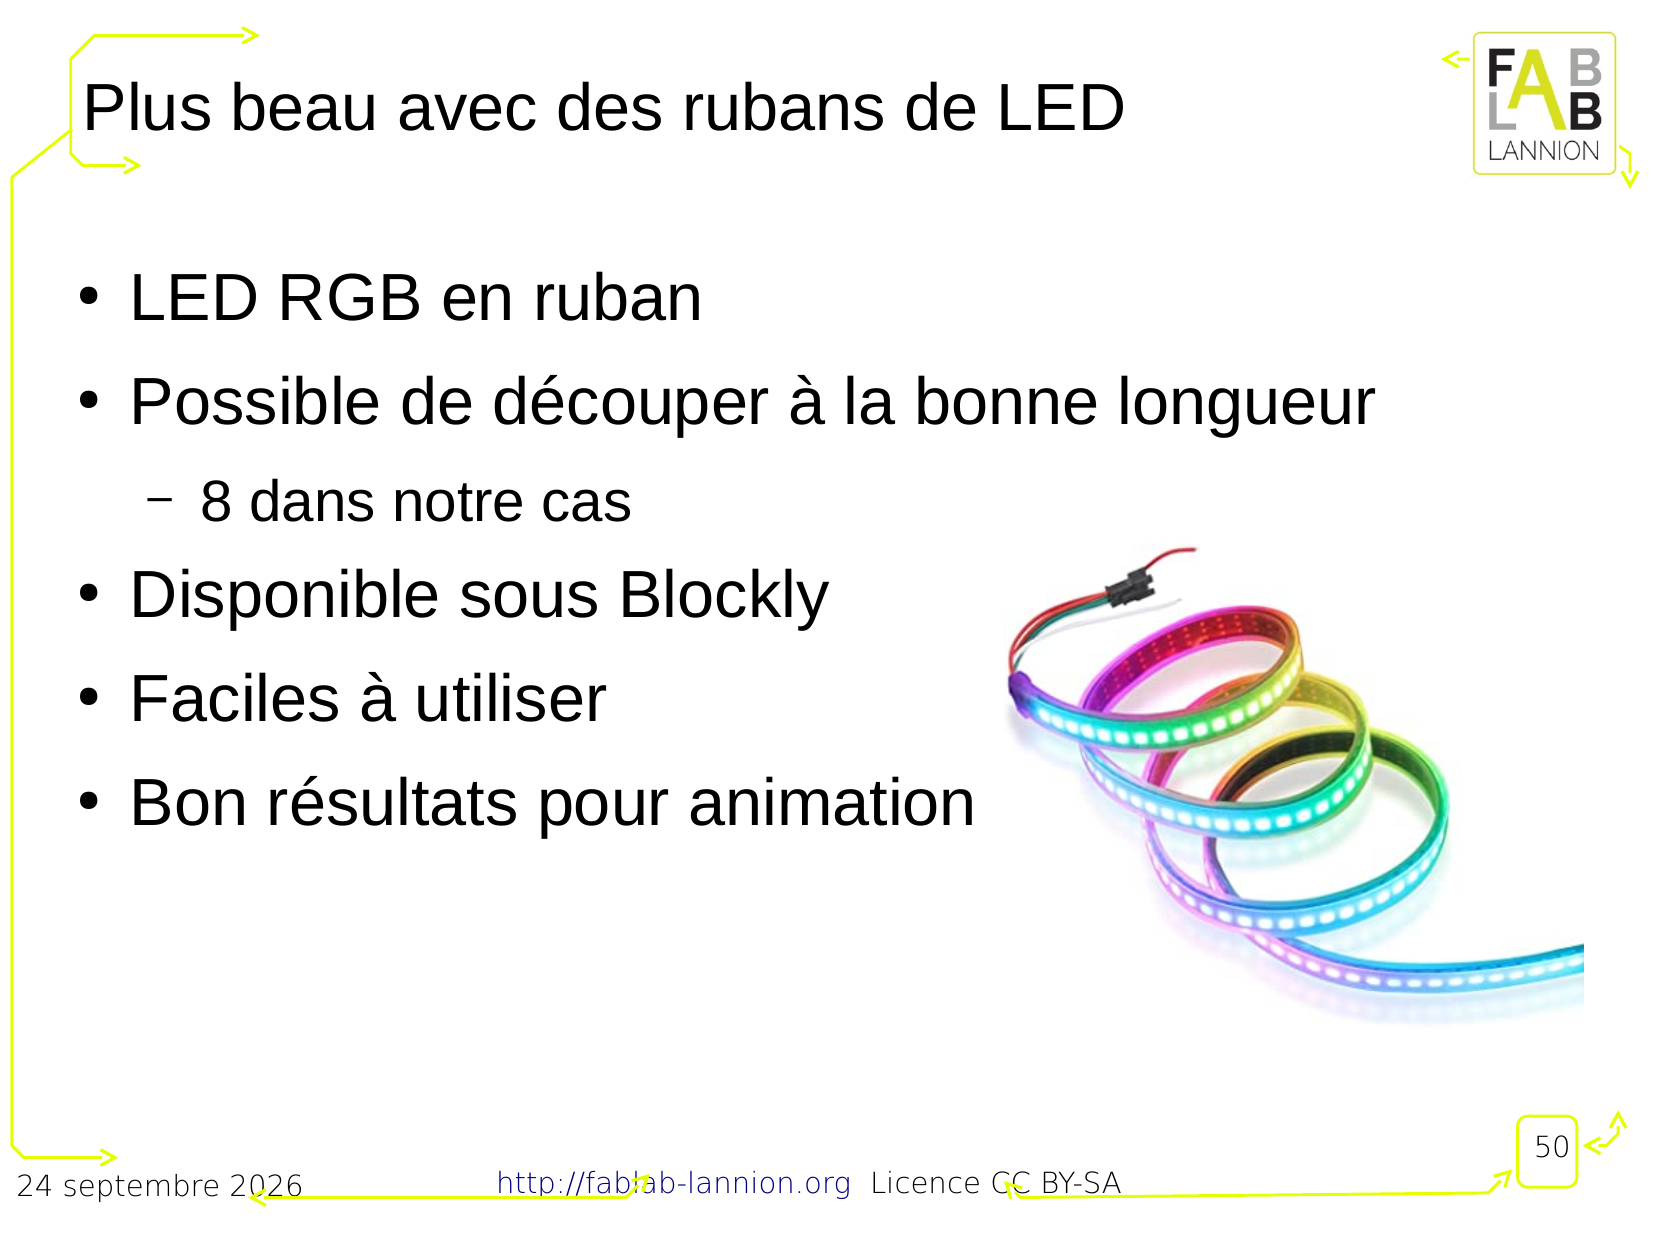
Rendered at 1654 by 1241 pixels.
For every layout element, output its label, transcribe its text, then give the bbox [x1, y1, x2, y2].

title Plus beau avec des rubans de LED [82, 49, 1441, 166]
list LED RGB en ruban Possible de découper à la bonne longueur 8 dans notre cas Disponible sous Blockly Faciles à utiliser Bon résultats pour animation [59, 259, 1548, 980]
picture [1470, 29, 1619, 178]
picture [1003, 543, 1584, 1028]
